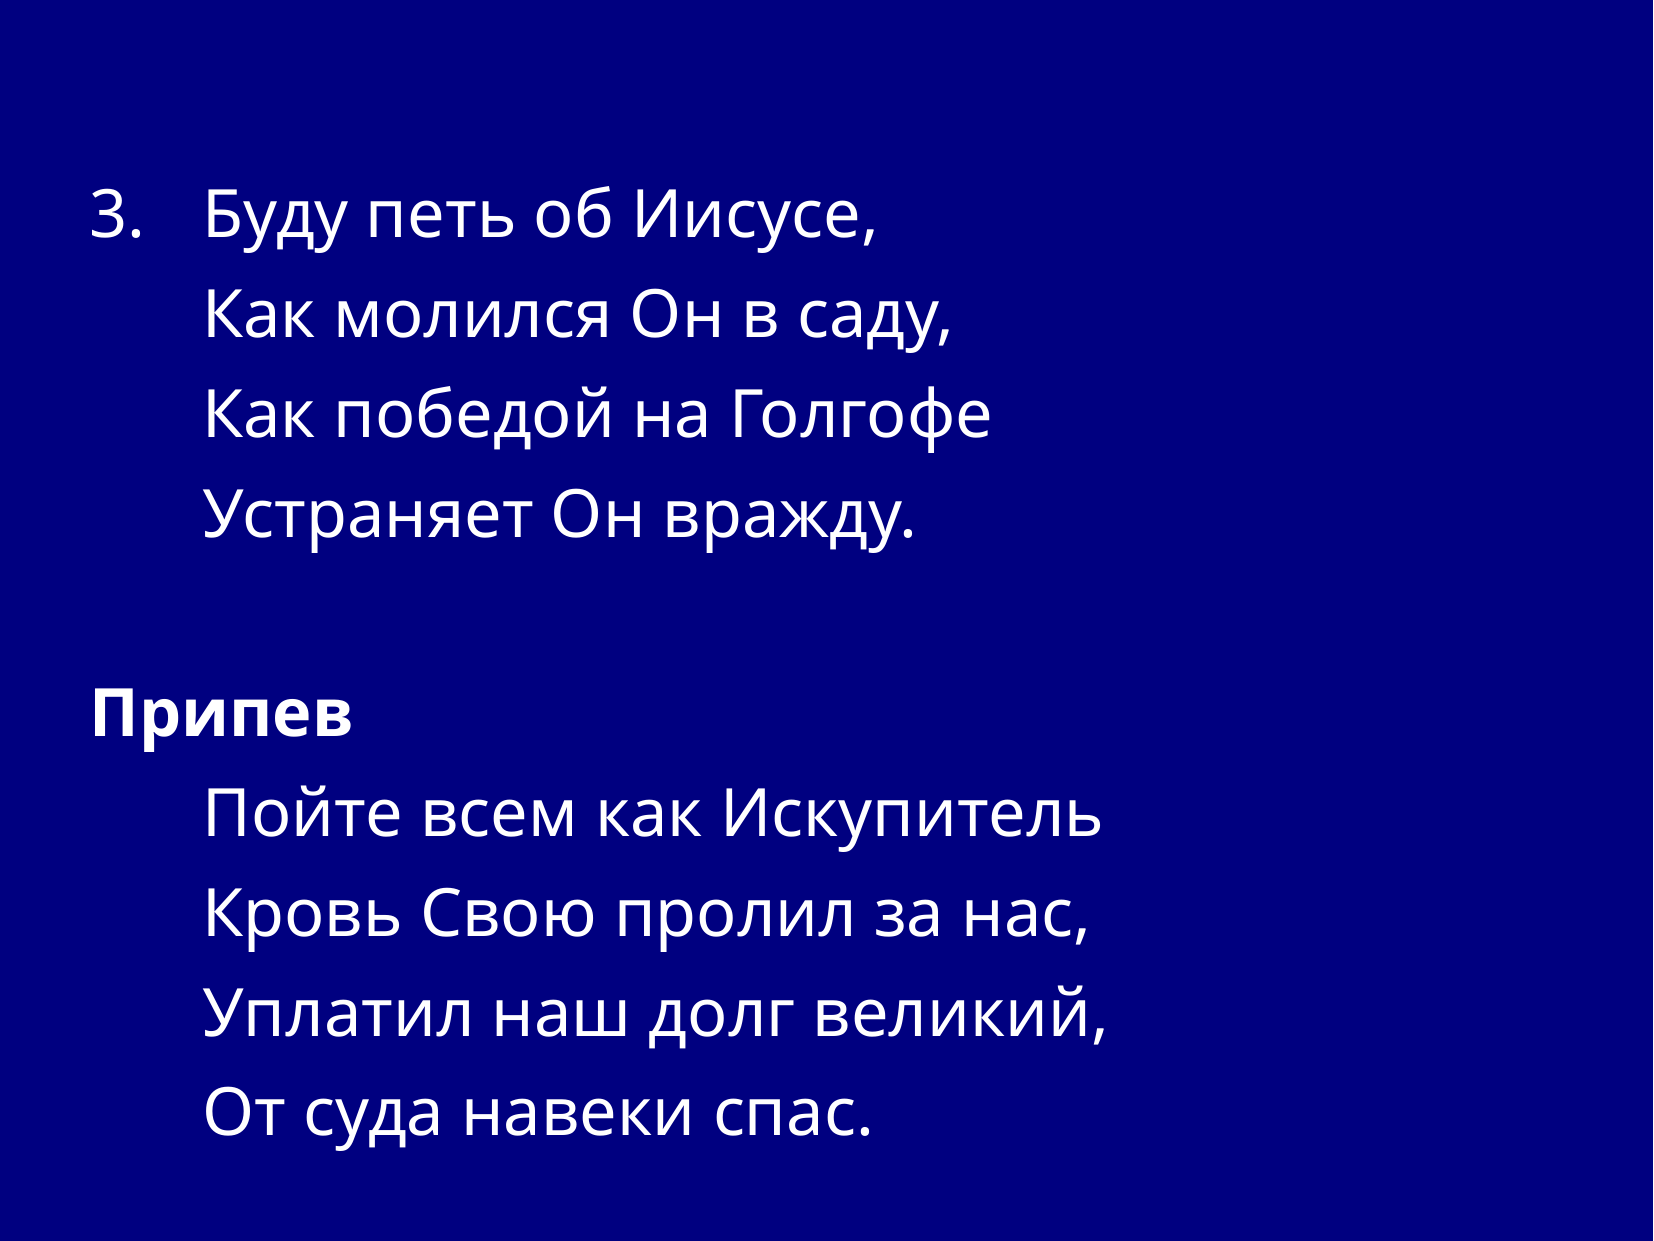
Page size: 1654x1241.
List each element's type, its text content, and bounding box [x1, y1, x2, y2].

text_box 3. Буду петь об Иисусе, Как молился Он в саду, Как победой на Голгофе Устраняет Он вражду. Припев Пойте всем как Искупитель Кровь Свою пролил за нас, Уплатил наш долг великий, От суда навеки спас. [75, 150, 1576, 1163]
